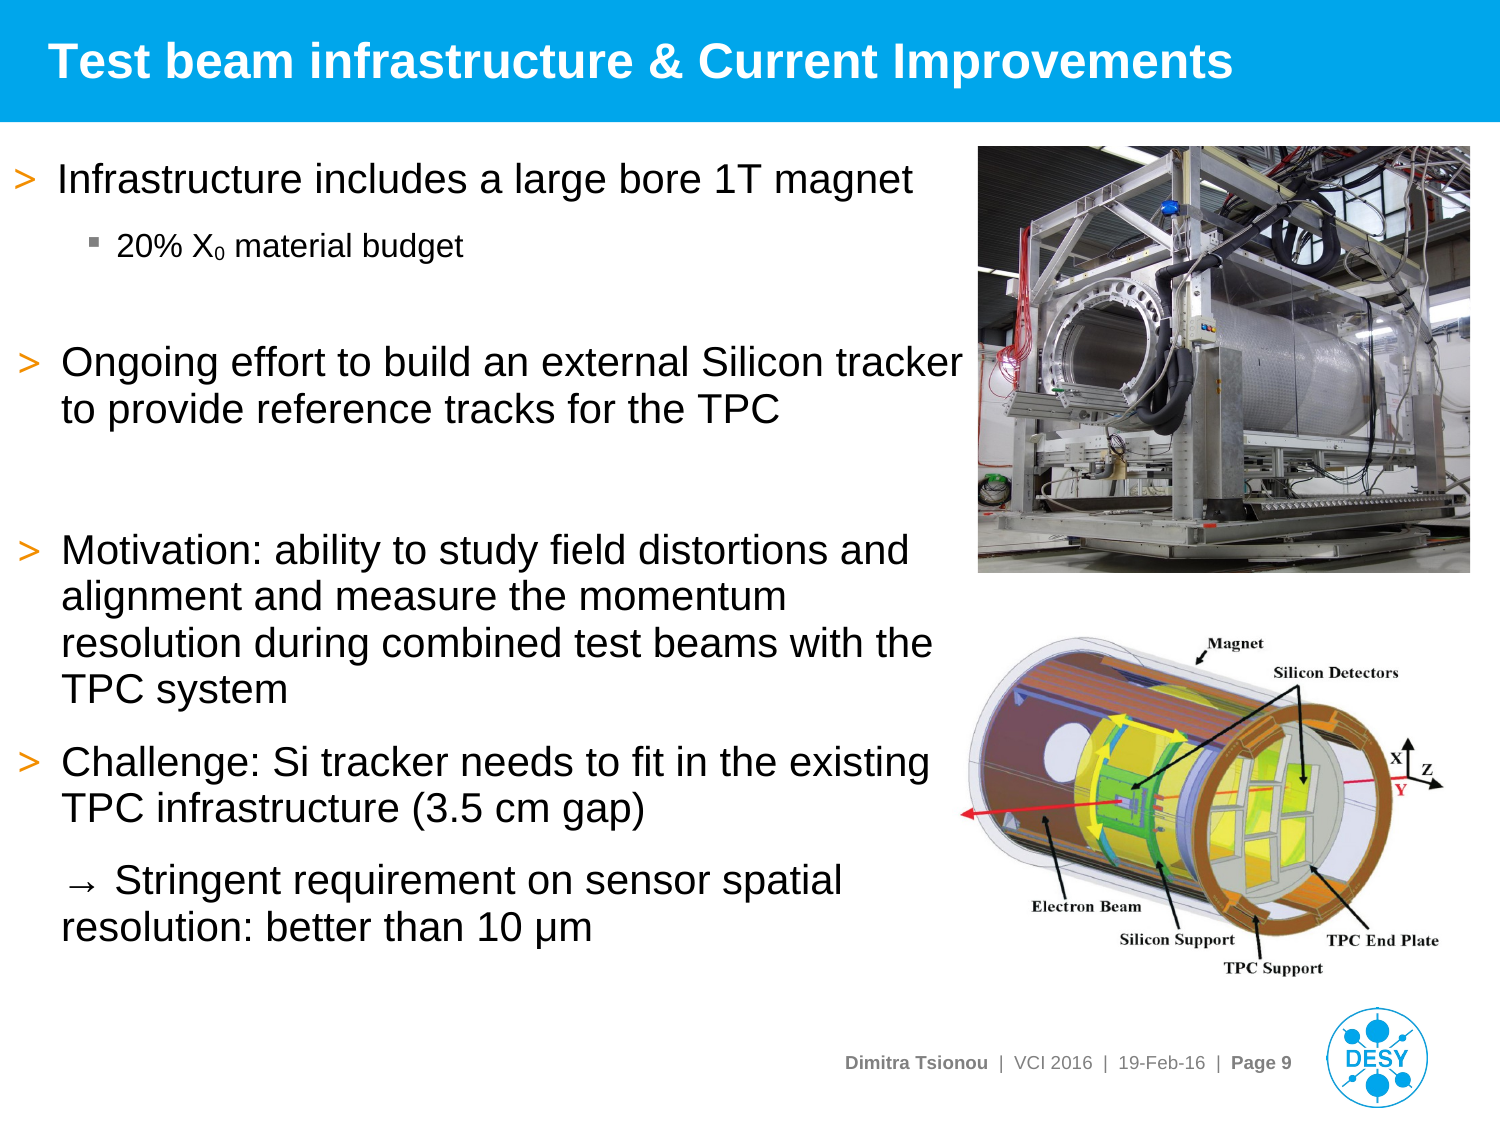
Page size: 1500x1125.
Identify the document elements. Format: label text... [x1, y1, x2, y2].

picture [952, 632, 1446, 977]
list Infrastructure includes a large bore 1T magnet 20% X0 material budget [13, 155, 962, 277]
picture [977, 146, 1471, 573]
title Test beam infrastructure & Current Improvements [47, 16, 1446, 107]
list Ongoing effort to build an external Silicon tracker to provide reference tracks for the TPC Motivation: ability to study field distortions and alignment and measure the momentum resolution during combined test beams with the TPC system Challenge: Si tracker needs to fit in the existing TPC infrastructure (3.5 cm gap) → Stringent requirement on sensor spatial resolution: better than 10 μm [17, 338, 967, 1019]
picture [1326, 1007, 1428, 1108]
